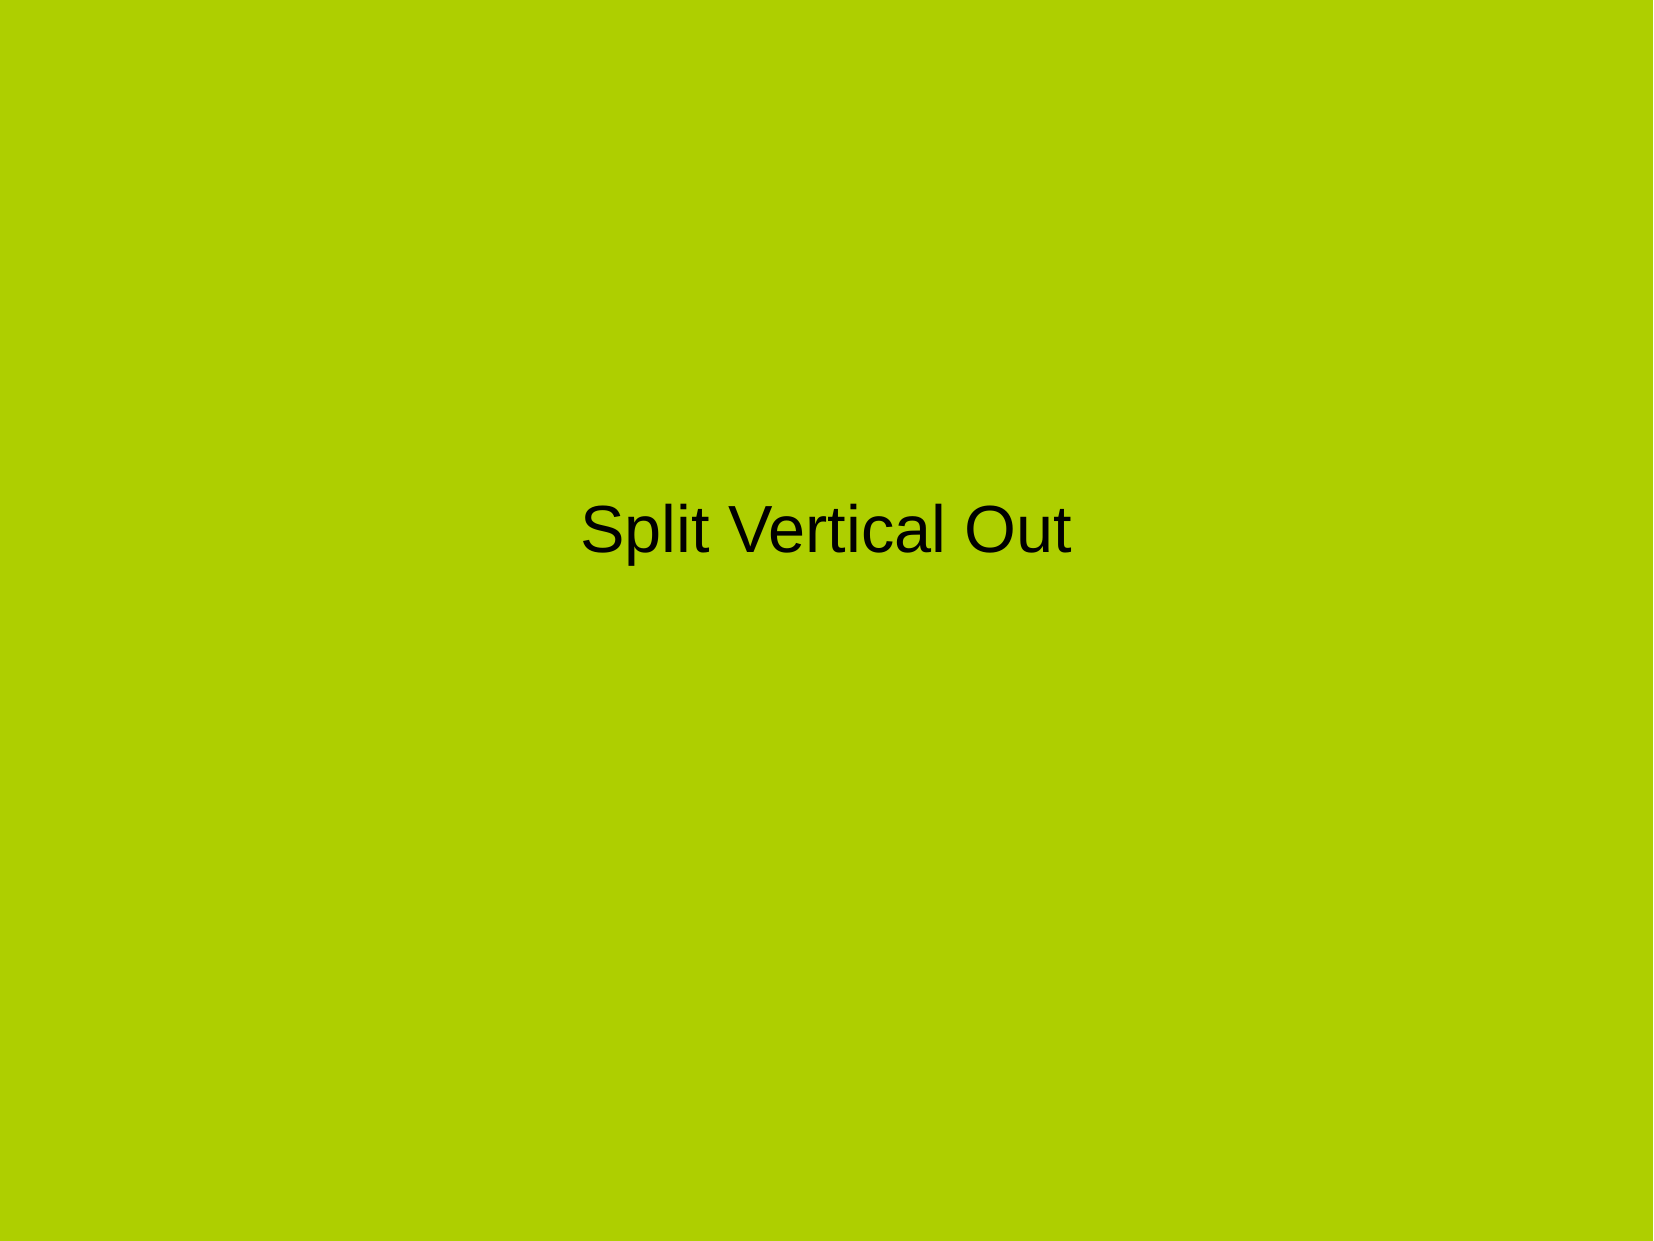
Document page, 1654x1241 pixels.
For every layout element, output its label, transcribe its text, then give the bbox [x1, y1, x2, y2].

subtitle Split Vertical Out [82, 49, 1571, 1010]
